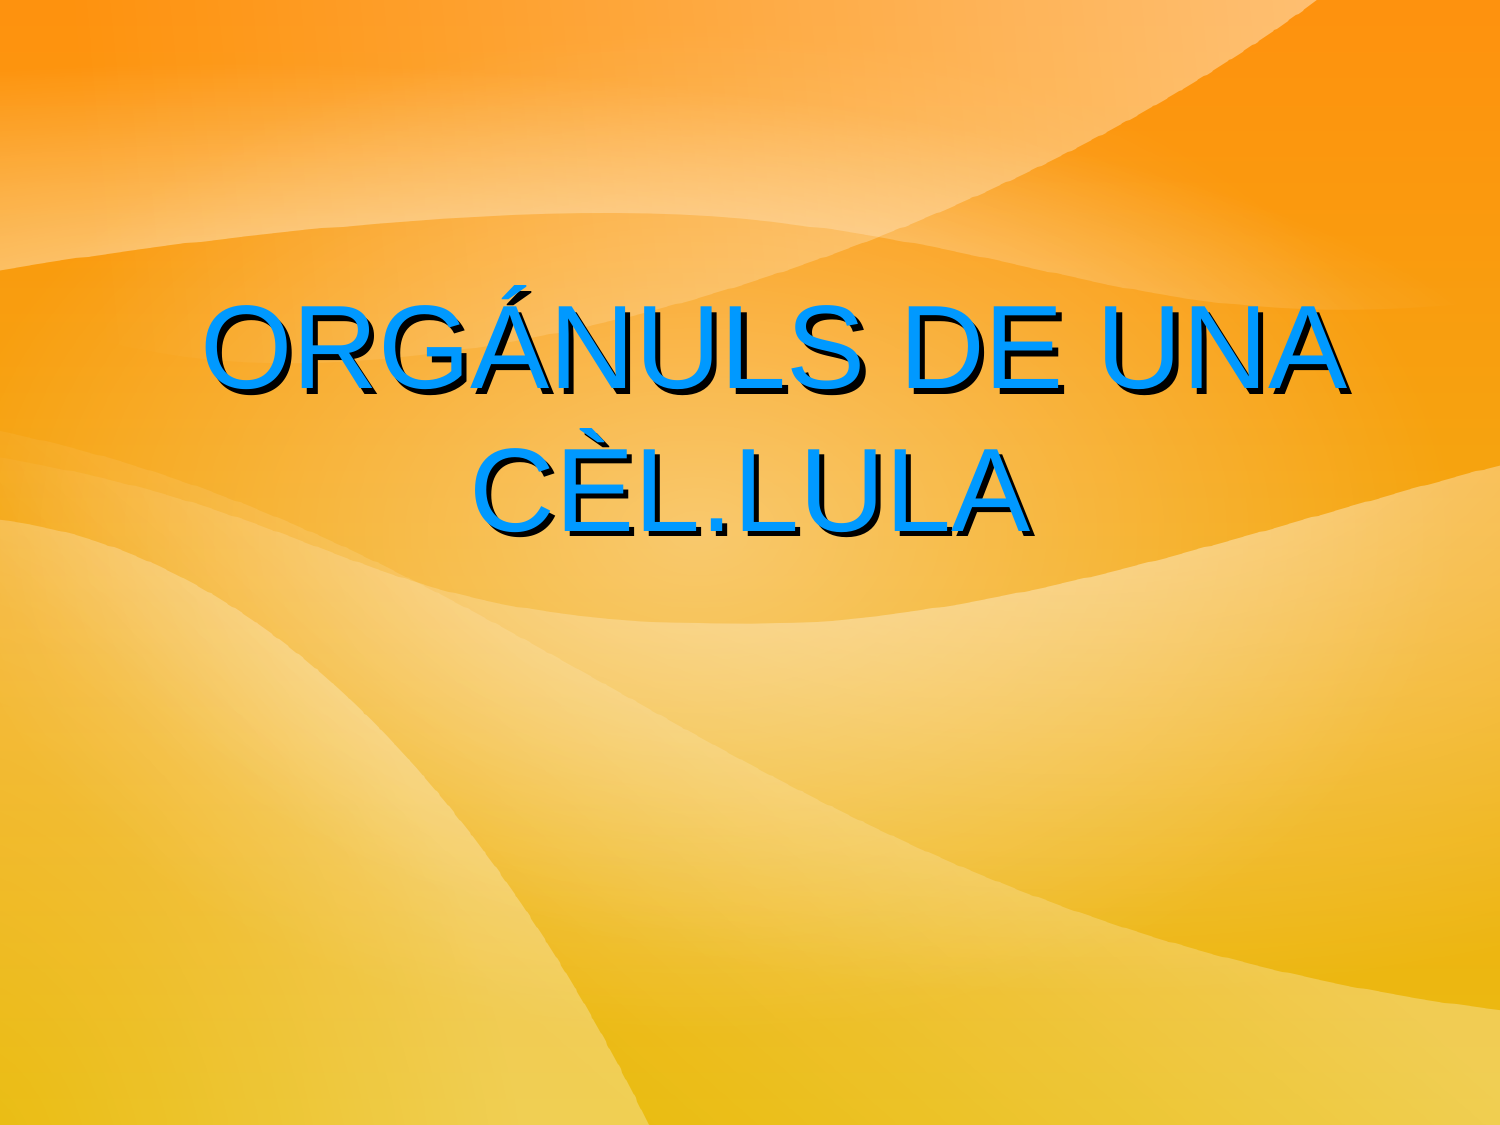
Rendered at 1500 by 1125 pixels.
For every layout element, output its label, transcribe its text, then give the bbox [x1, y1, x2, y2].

title ORGÁNULS DE UNA CÈL.LULA [112, 262, 1388, 563]
picture [0, 0, 1500, 1125]
